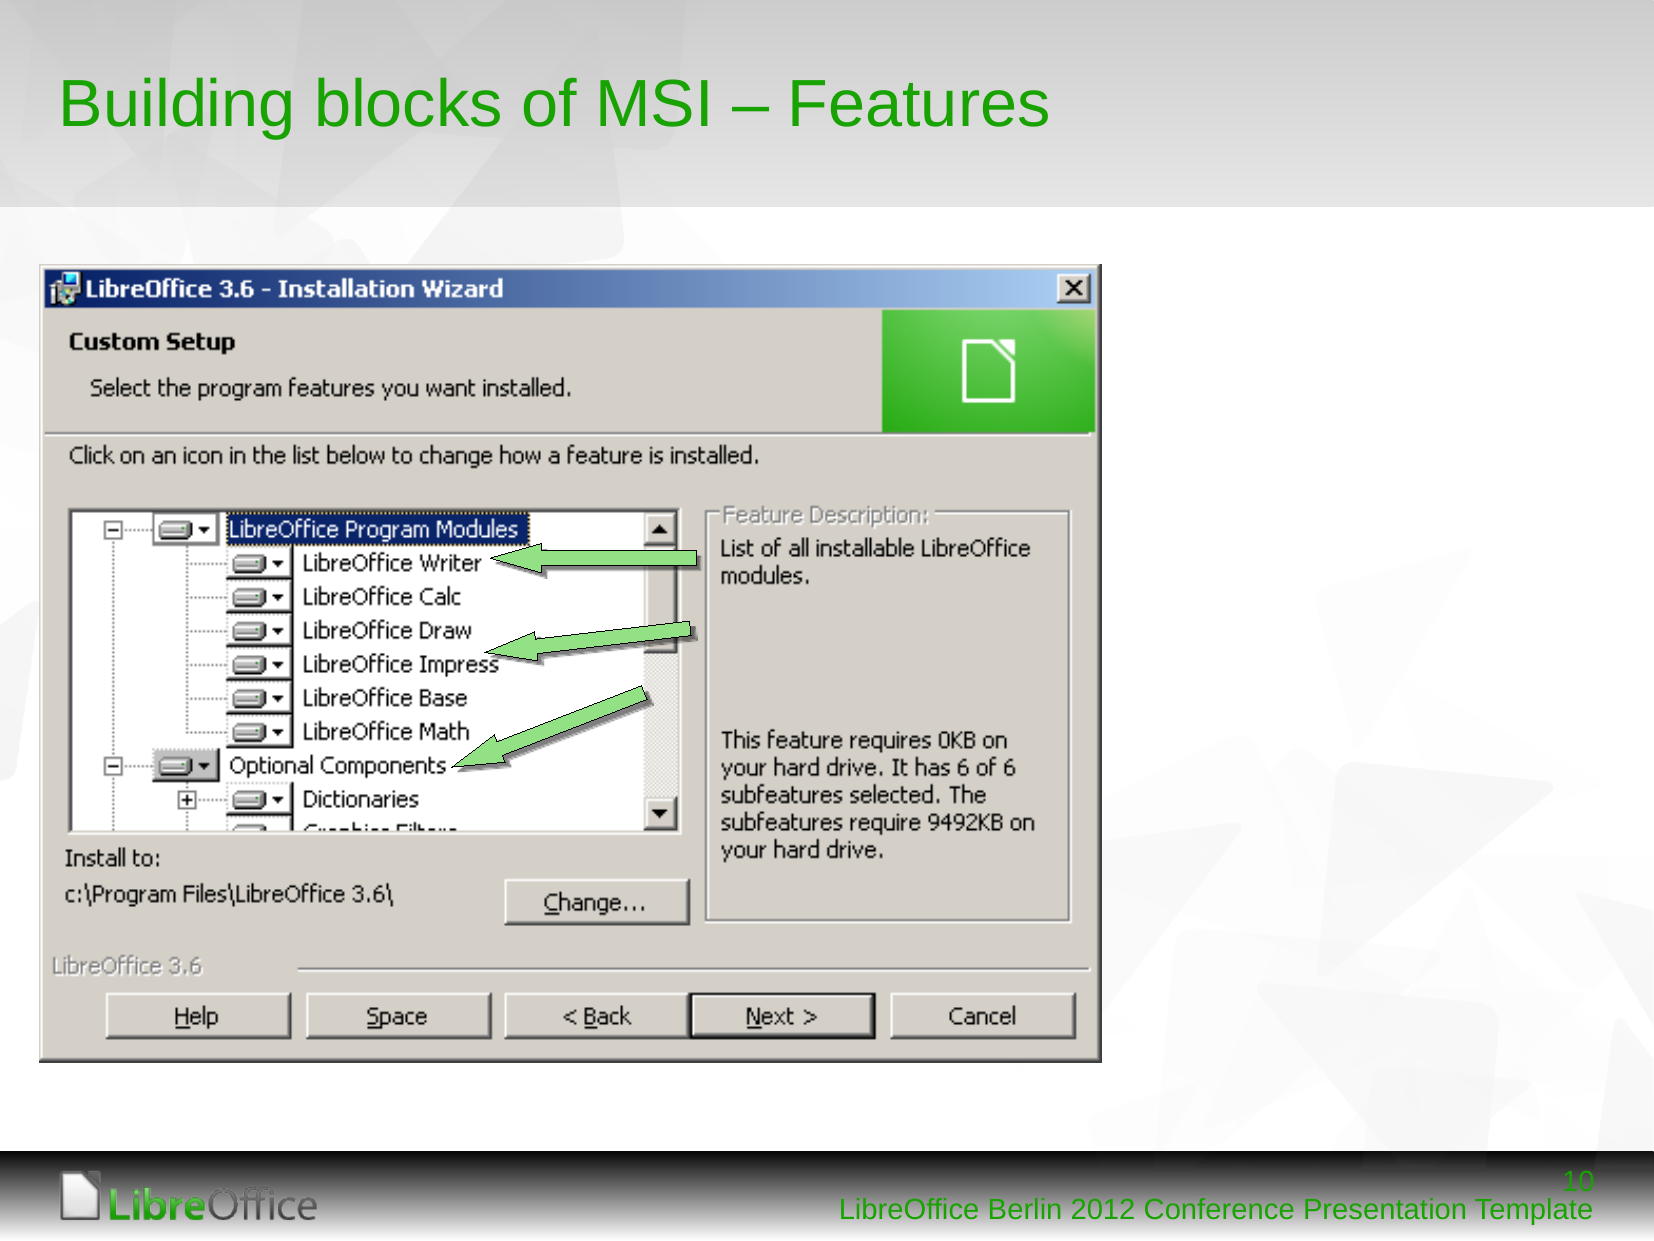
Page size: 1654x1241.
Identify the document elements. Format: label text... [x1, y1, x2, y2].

text_box [484, 621, 692, 661]
picture [0, 0, 1654, 1169]
title Building blocks of MSI – Features [59, 29, 1595, 178]
picture [41, 1152, 337, 1240]
text_box [490, 543, 697, 573]
text_box [451, 685, 648, 768]
